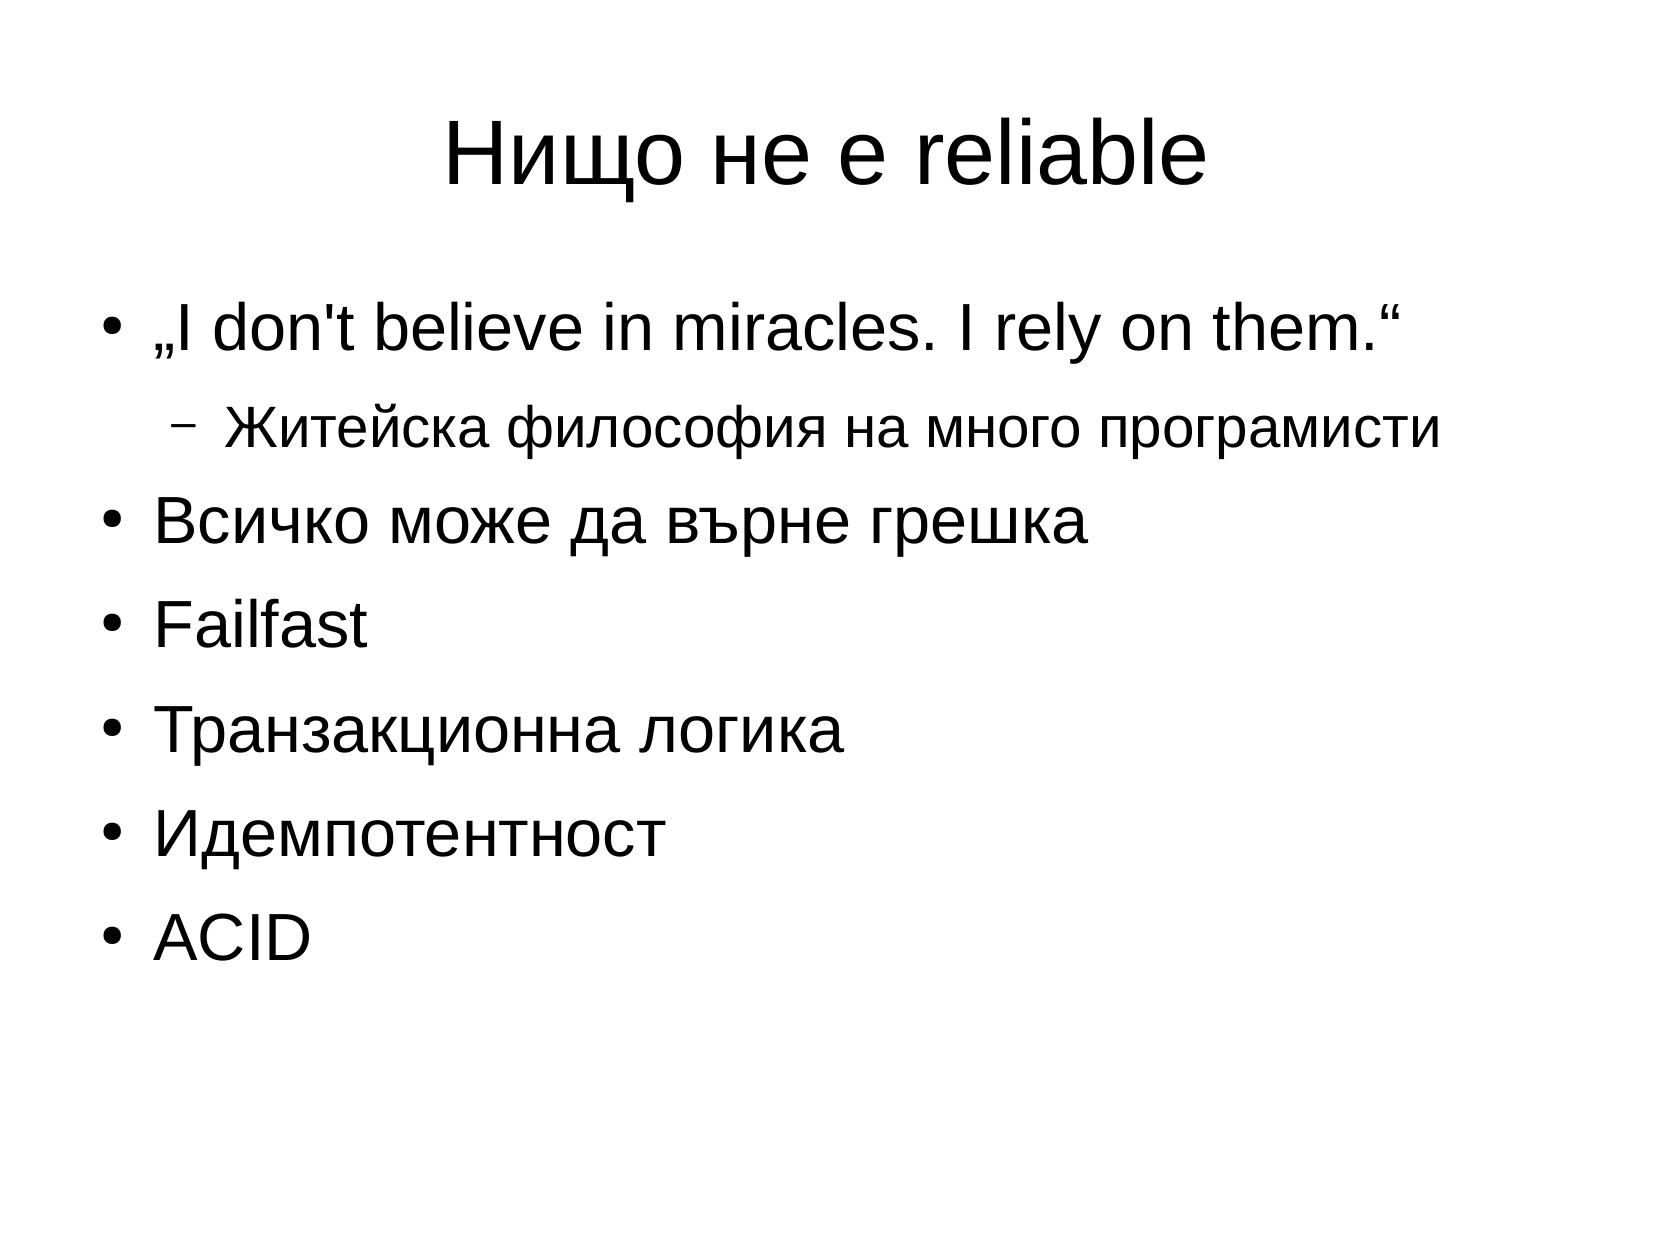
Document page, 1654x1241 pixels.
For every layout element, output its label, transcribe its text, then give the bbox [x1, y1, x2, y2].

list „I don't believe in miracles. I rely on them.“ Житейска философия на много програмисти Всичко може да върне грешка Failfast Транзакционна логика Идемпотентност ACID [82, 290, 1538, 1010]
title Нищо не е reliable [82, 49, 1571, 257]
